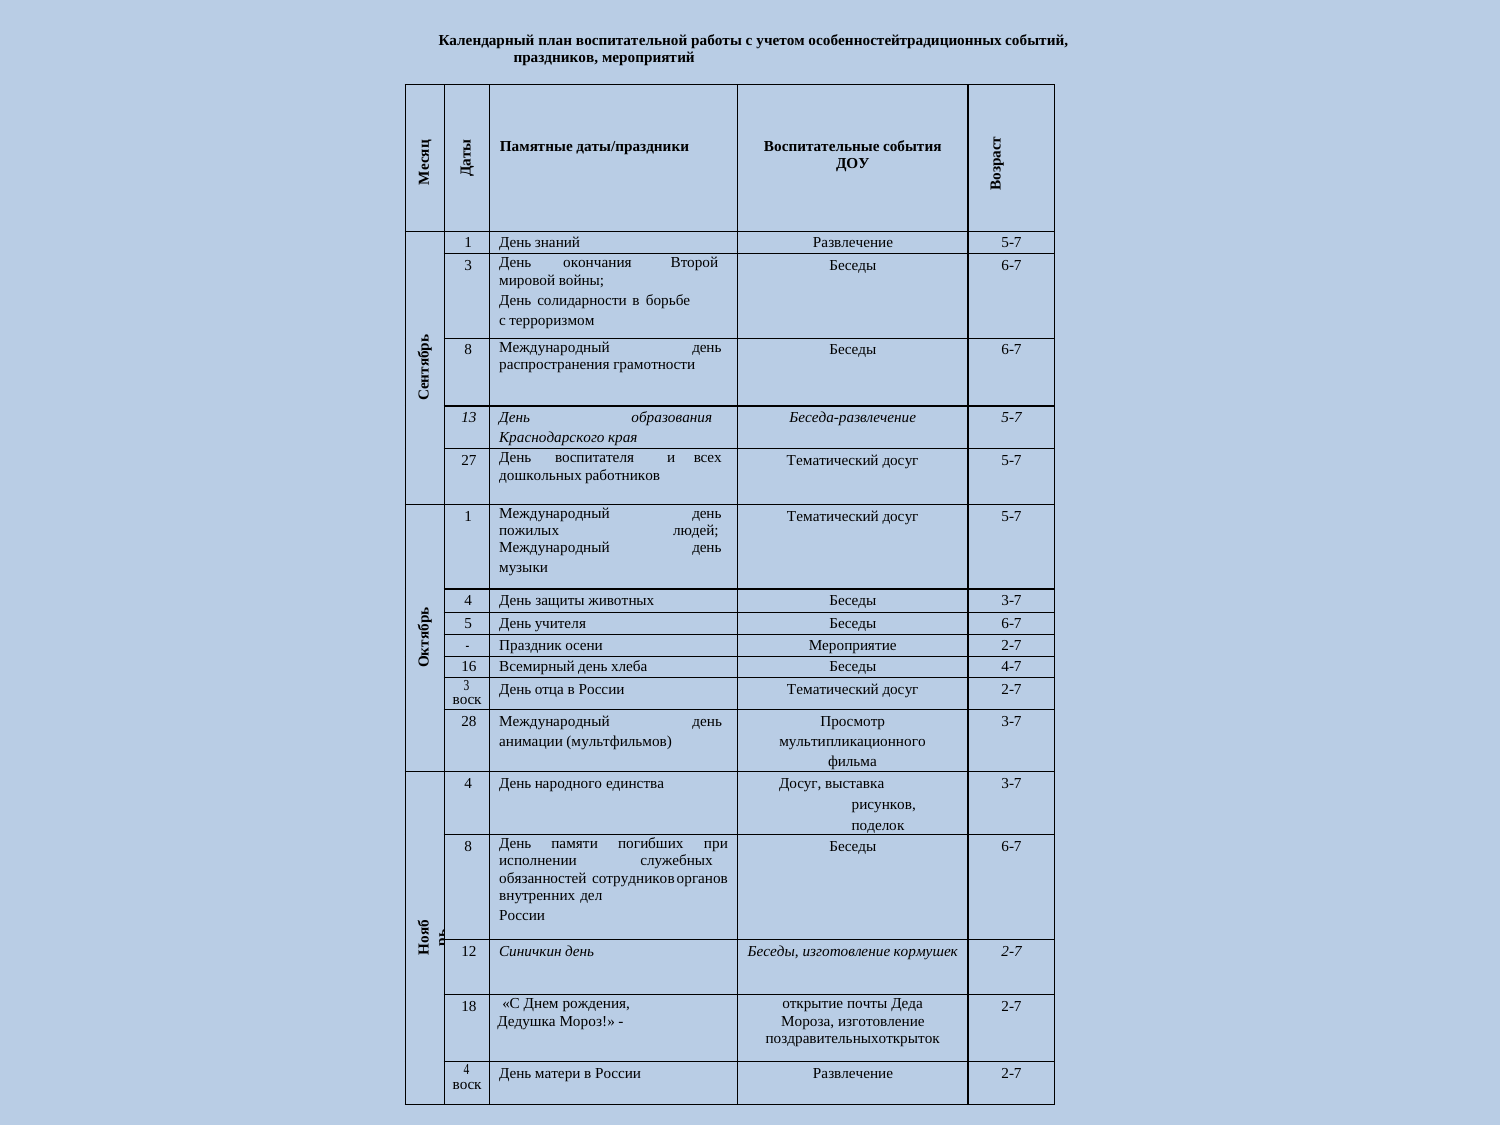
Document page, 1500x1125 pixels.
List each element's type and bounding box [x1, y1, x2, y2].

chart [395, 25, 1110, 1109]
